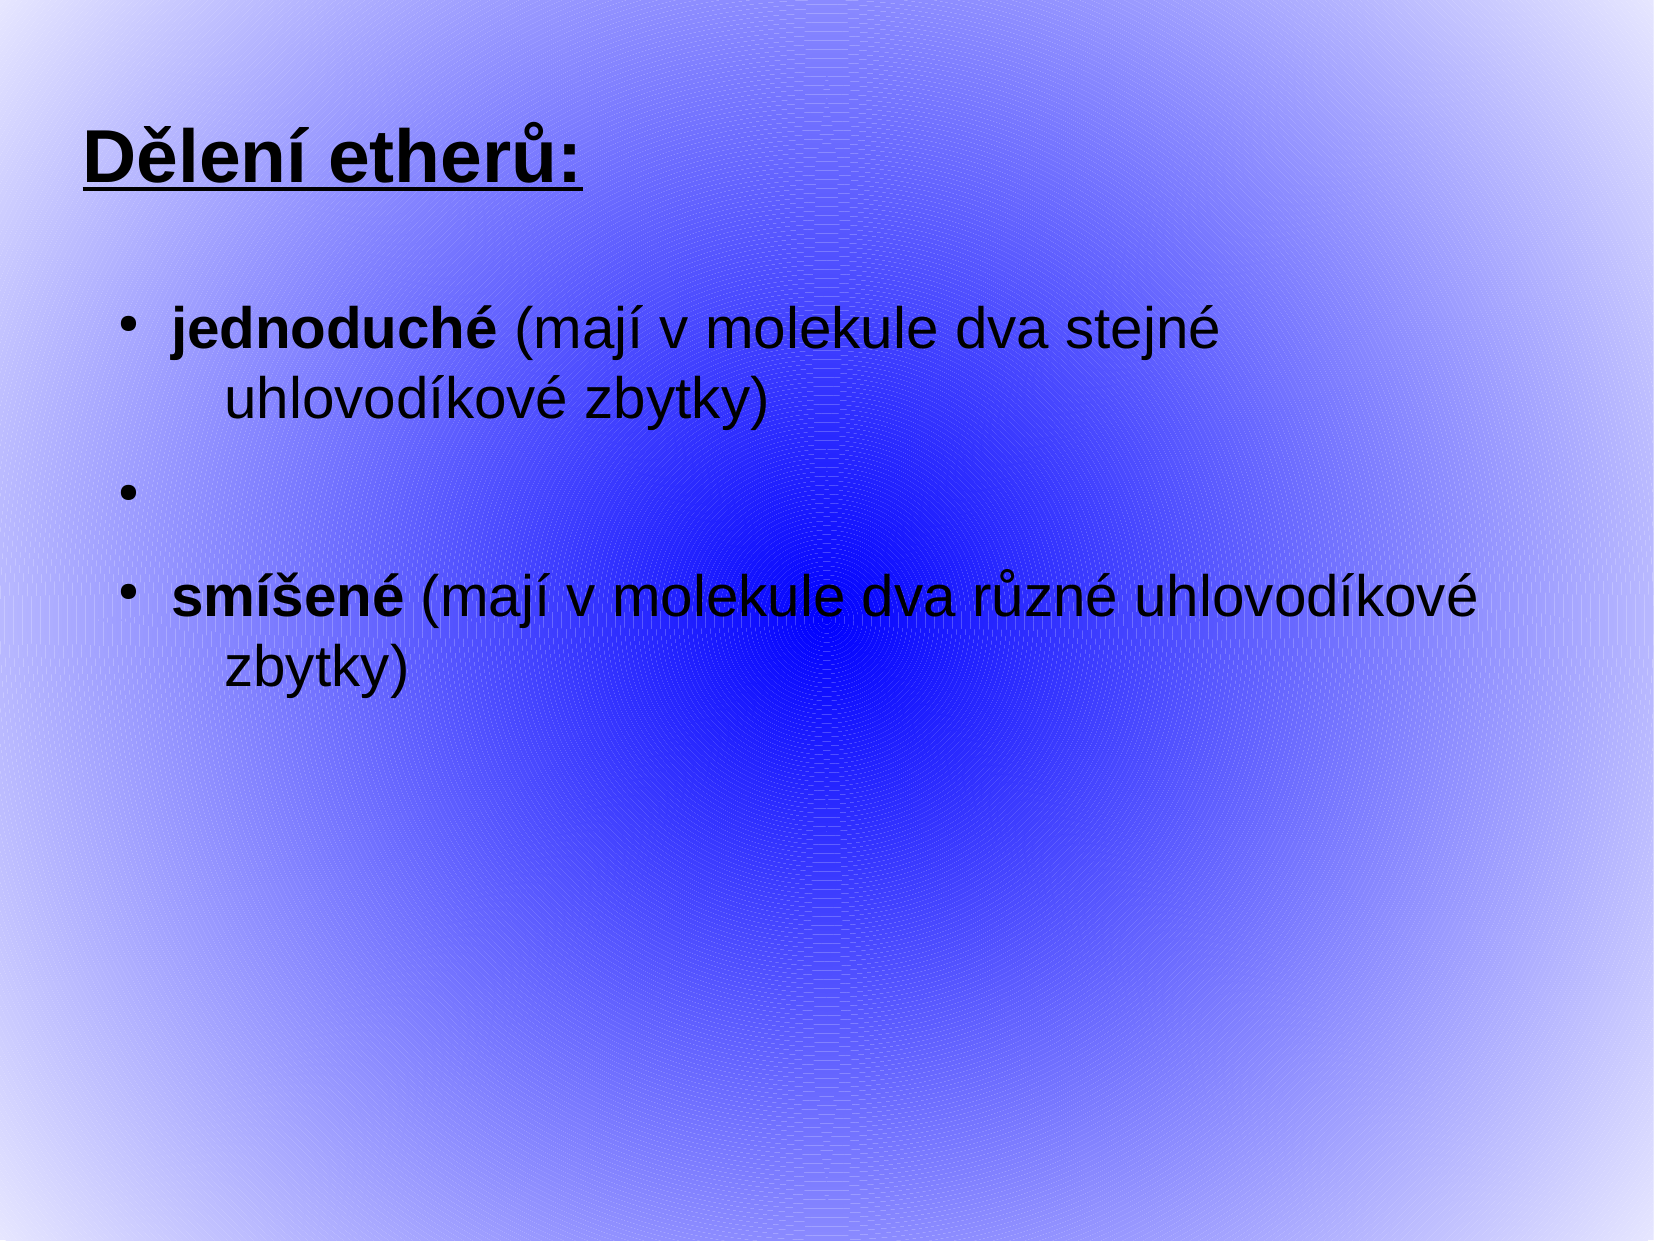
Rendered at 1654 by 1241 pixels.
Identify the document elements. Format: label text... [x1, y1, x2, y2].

title Dělení etherů: [82, 49, 1571, 257]
list jednoduché (mají v molekule dva stejné uhlovodíkové zbytky) smíšené (mají v molekule dva různé uhlovodíkové zbytky) [82, 290, 1571, 1109]
